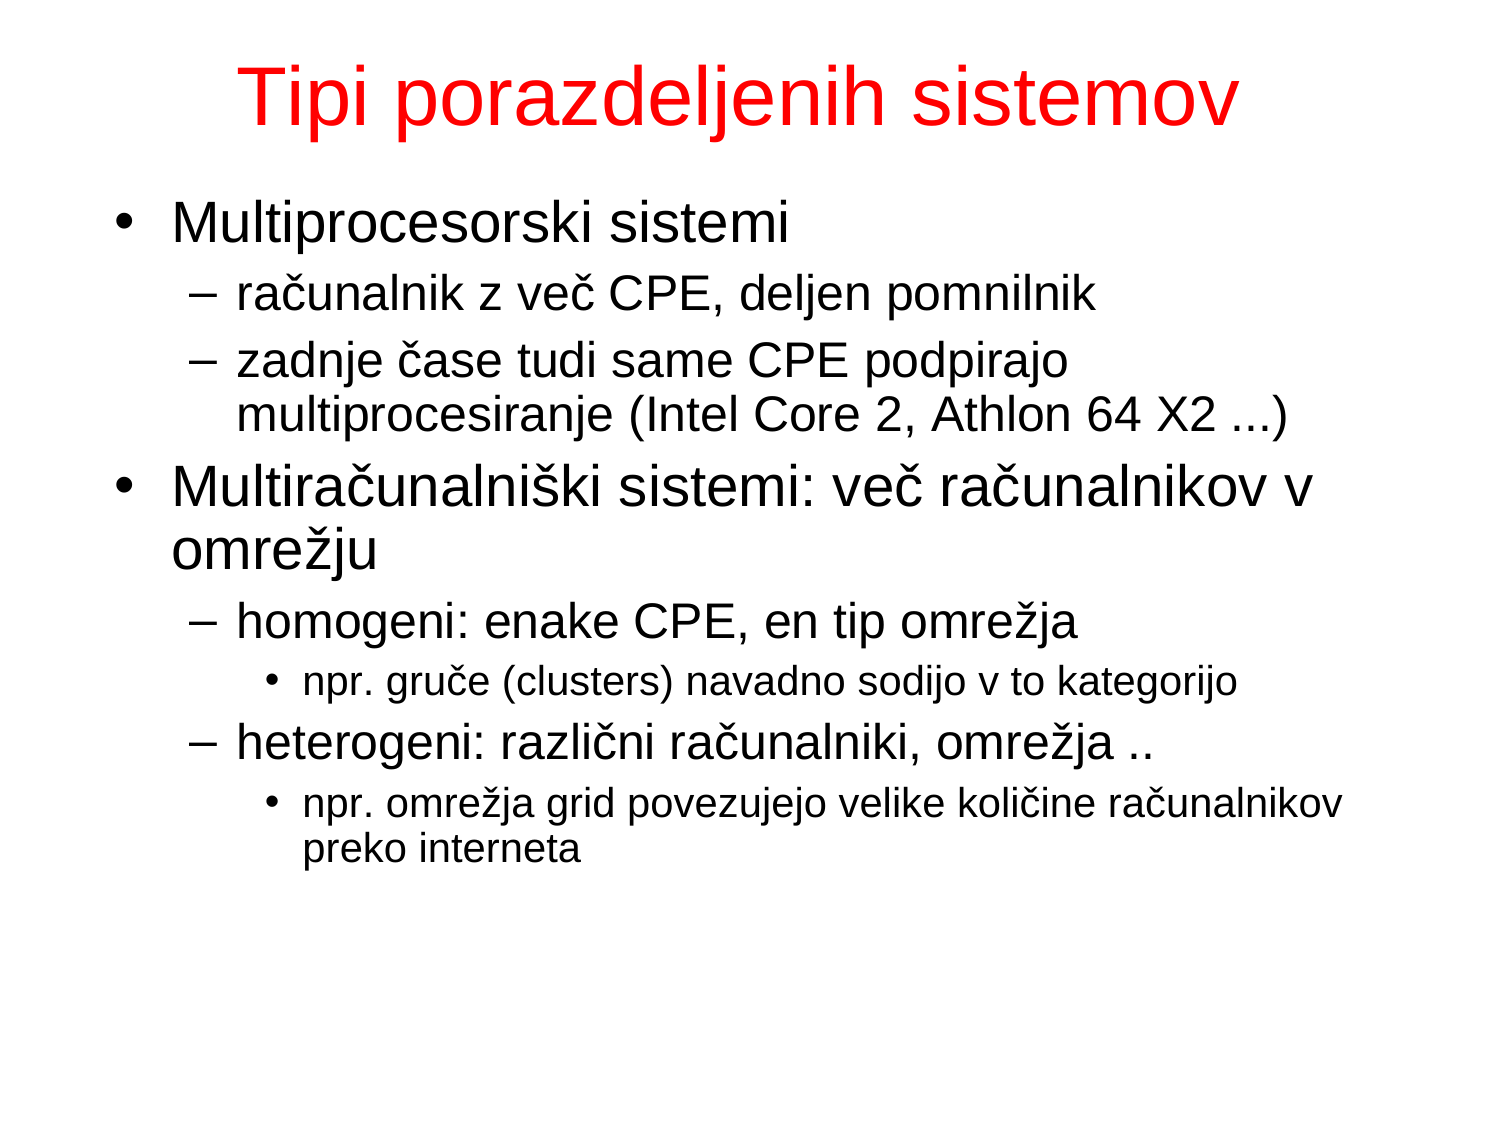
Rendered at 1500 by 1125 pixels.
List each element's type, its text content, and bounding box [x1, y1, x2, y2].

title Tipi porazdeljenih sistemov [0, 23, 1500, 161]
text_box Multiprocesorski sistemi računalnik z več CPE, deljen pomnilnik zadnje čase tudi same CPE podpirajo multiprocesiranje (Intel Core 2, Athlon 64 X2 ...) Multiračunalniški sistemi: več računalnikov v omrežju homogeni: enake CPE, en tip omrežja npr. gruče (clusters) navadno sodijo v to kategorijo heterogeni: različni računalniki, omrežja .. npr. omrežja grid povezujejo velike količine računalnikov preko interneta [100, 184, 1459, 965]
